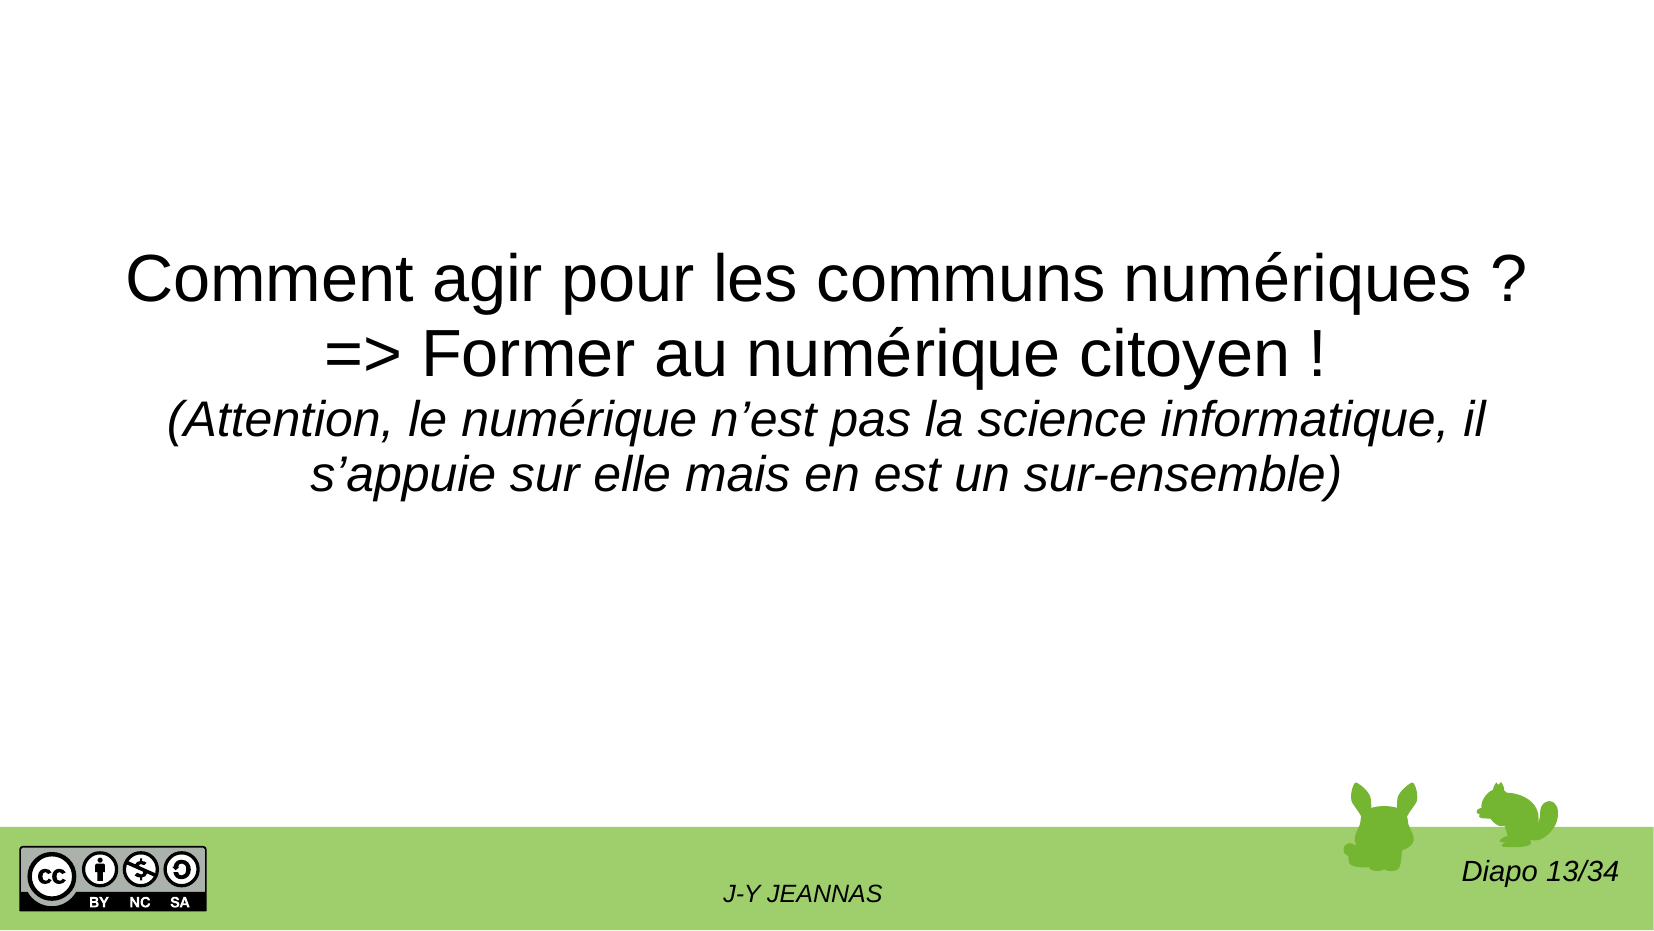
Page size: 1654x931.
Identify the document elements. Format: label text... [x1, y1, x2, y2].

subtitle Comment agir pour les communs numériques ? => Former au numérique citoyen ! (Attention, le numérique n’est pas la science informatique, il s’appuie sur elle mais en est un sur-ensemble) [88, 29, 1565, 715]
